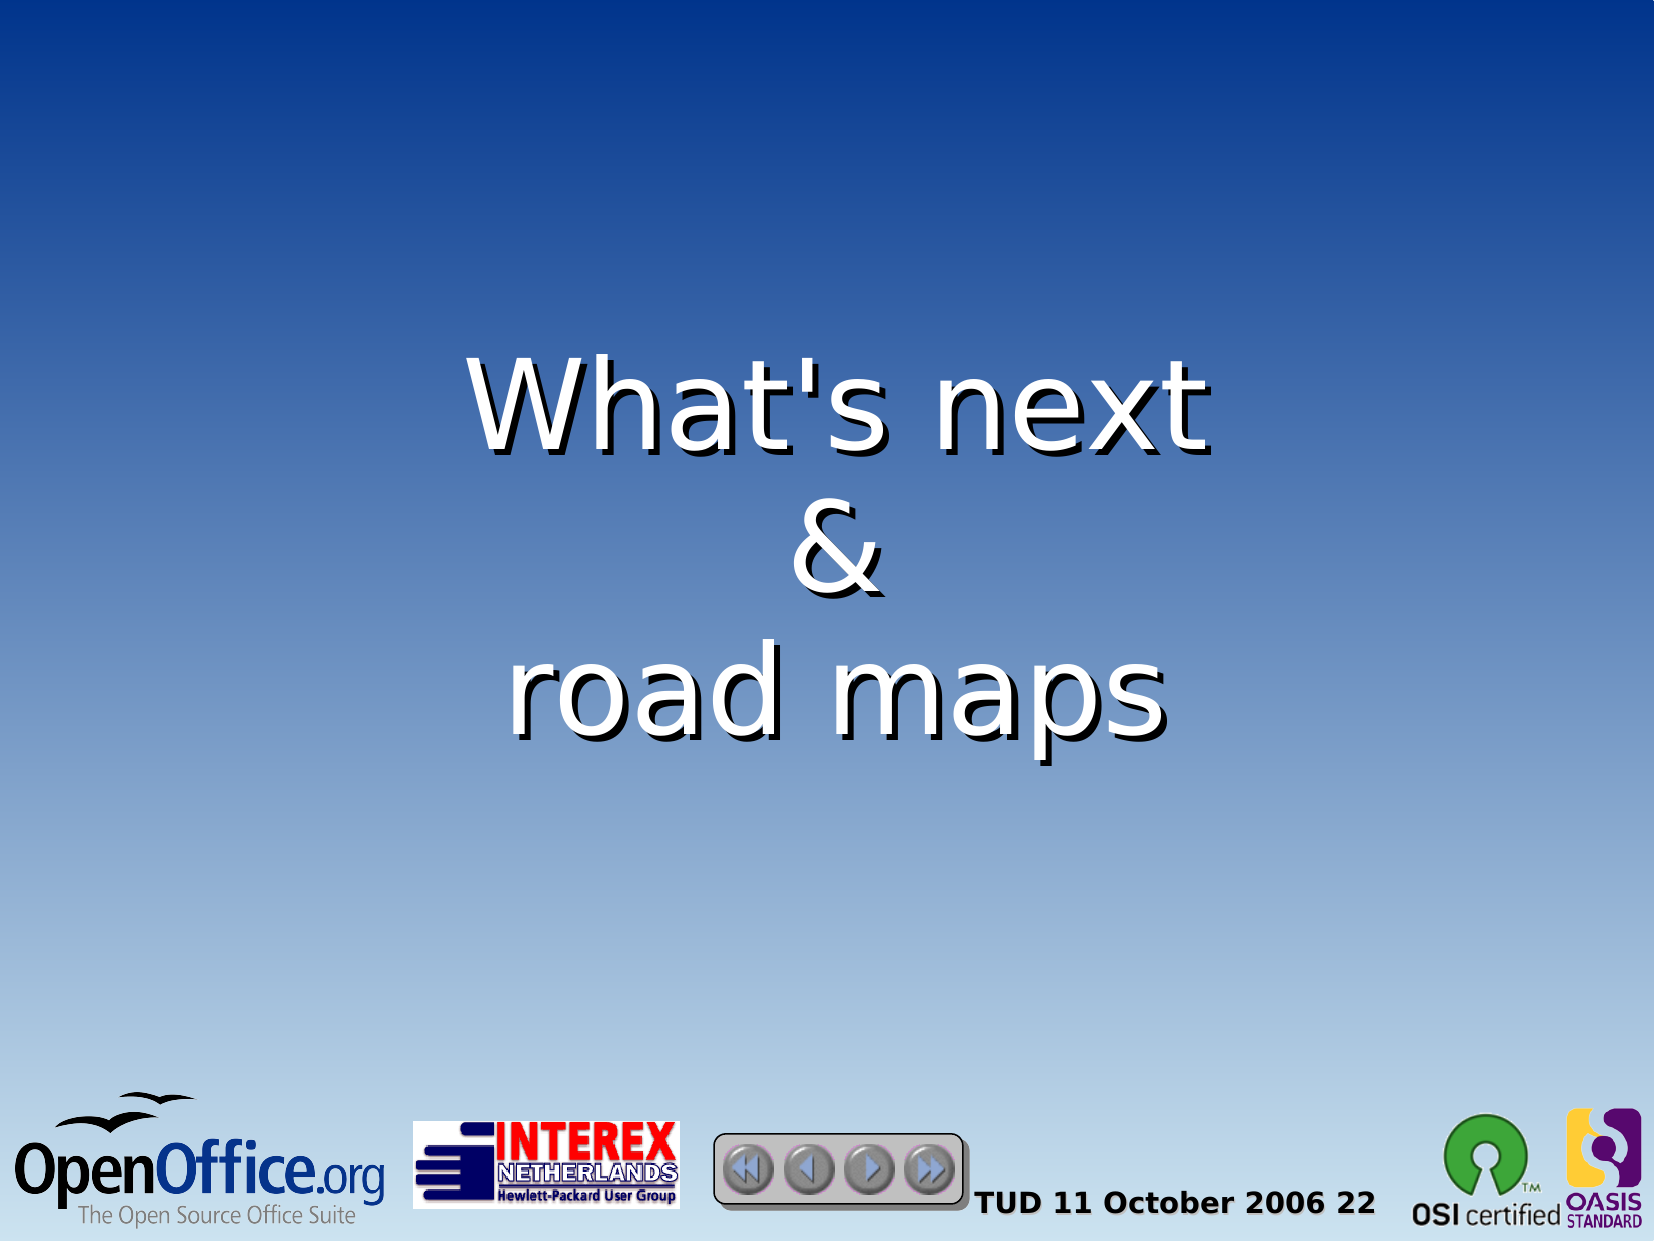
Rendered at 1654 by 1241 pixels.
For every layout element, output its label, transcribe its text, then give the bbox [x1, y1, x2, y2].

picture [723, 1144, 774, 1195]
text_box [714, 1133, 963, 1204]
picture [784, 1144, 835, 1195]
picture [15, 1092, 384, 1229]
text_box TUD 11 October 2006 32 [980, 1181, 1506, 1241]
picture [904, 1144, 955, 1195]
picture [413, 1121, 680, 1209]
picture [1405, 1102, 1654, 1238]
subtitle What's next & road maps [82, 29, 1571, 1069]
picture [844, 1144, 895, 1195]
